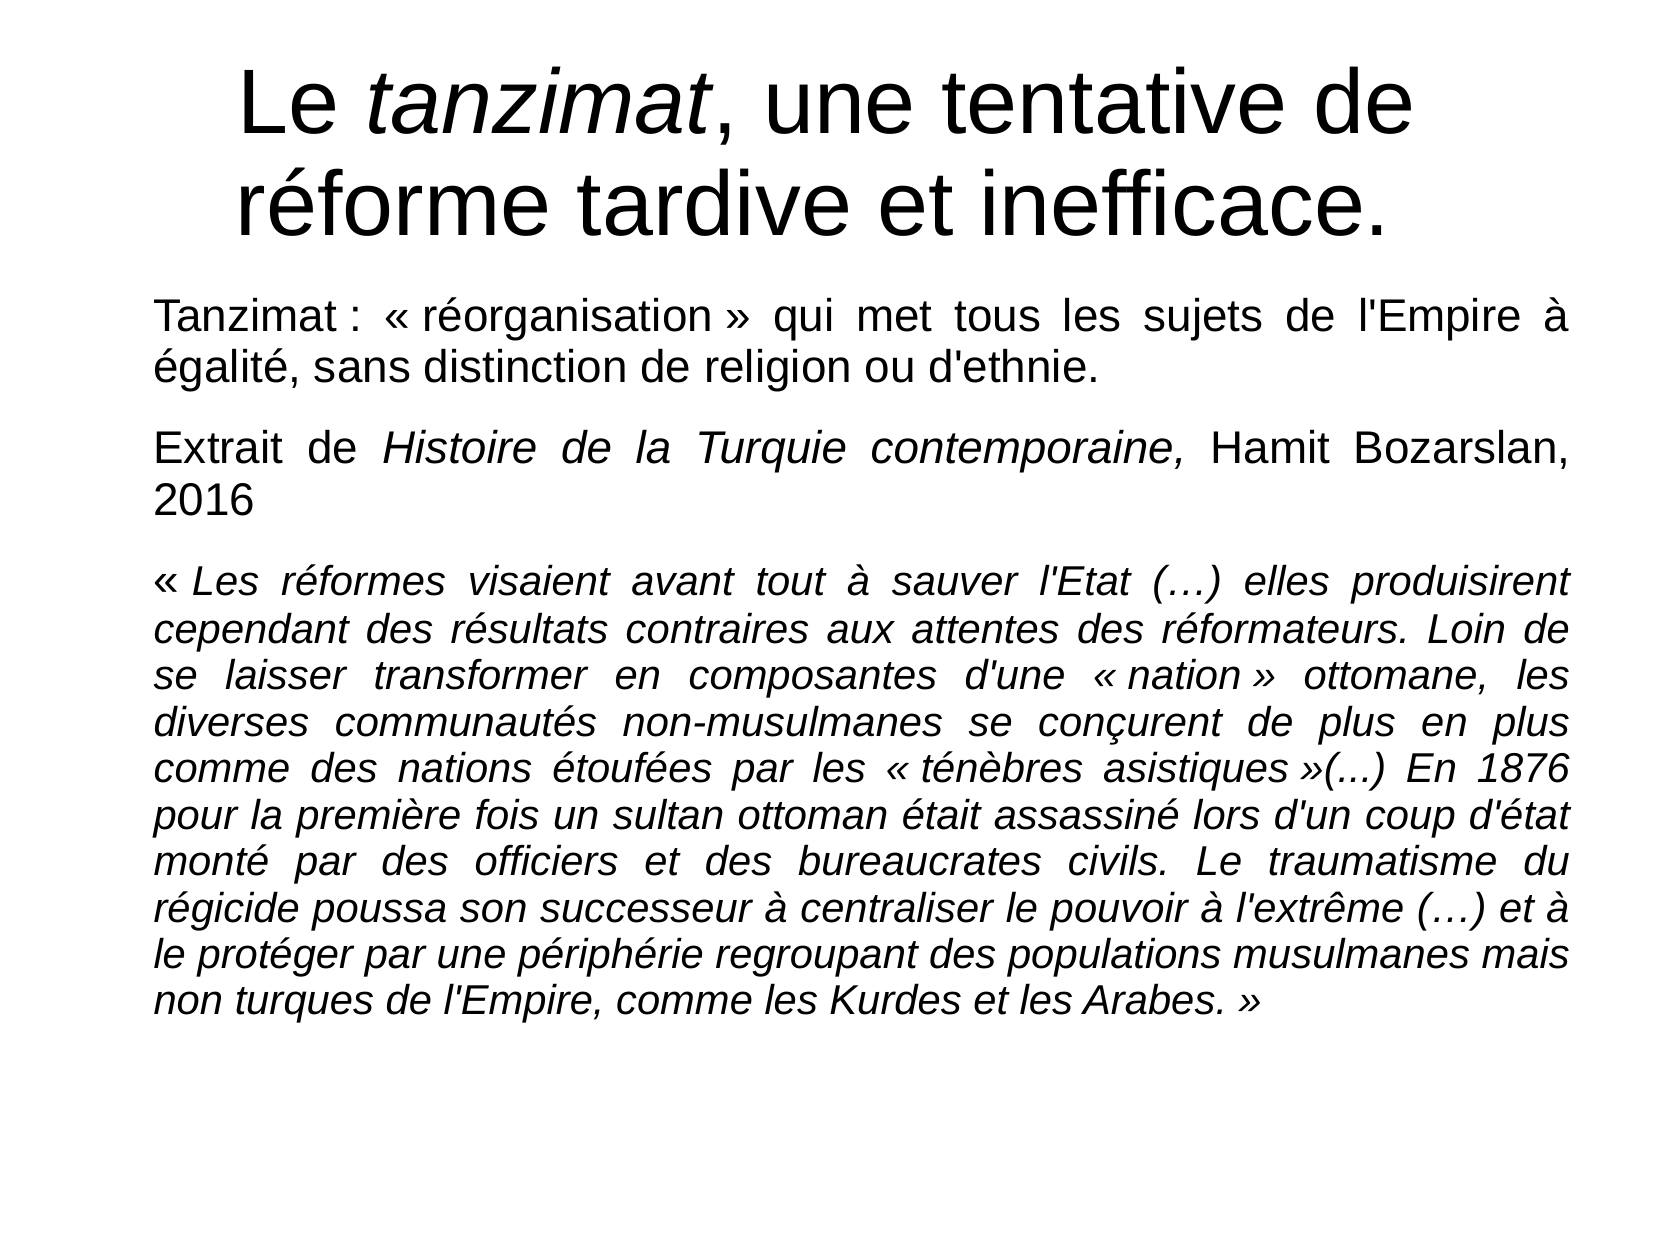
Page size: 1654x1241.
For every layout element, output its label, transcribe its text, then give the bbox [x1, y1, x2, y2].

list Tanzimat : « réorganisation » qui met tous les sujets de l'Empire à égalité, sans distinction de religion ou d'ethnie. Extrait de Histoire de la Turquie contemporaine, Hamit Bozarslan, 2016 « Les réformes visaient avant tout à sauver l'Etat (…) elles produisirent cependant des résultats contraires aux attentes des réformateurs. Loin de se laisser transformer en composantes d'une « nation » ottomane, les diverses communautés non-musulmanes se conçurent de plus en plus comme des nations étoufées par les « ténèbres asistiques »(...) En 1876 pour la première fois un sultan ottoman était assassiné lors d'un coup d'état monté par des officiers et des bureaucrates civils. Le traumatisme du régicide poussa son successeur à centraliser le pouvoir à l'extrême (…) et à le protéger par une périphérie regroupant des populations musulmanes mais non turques de l'Empire, comme les Kurdes et les Arabes. » [82, 290, 1571, 1109]
title Le tanzimat, une tentative de réforme tardive et inefficace. [82, 49, 1571, 257]
